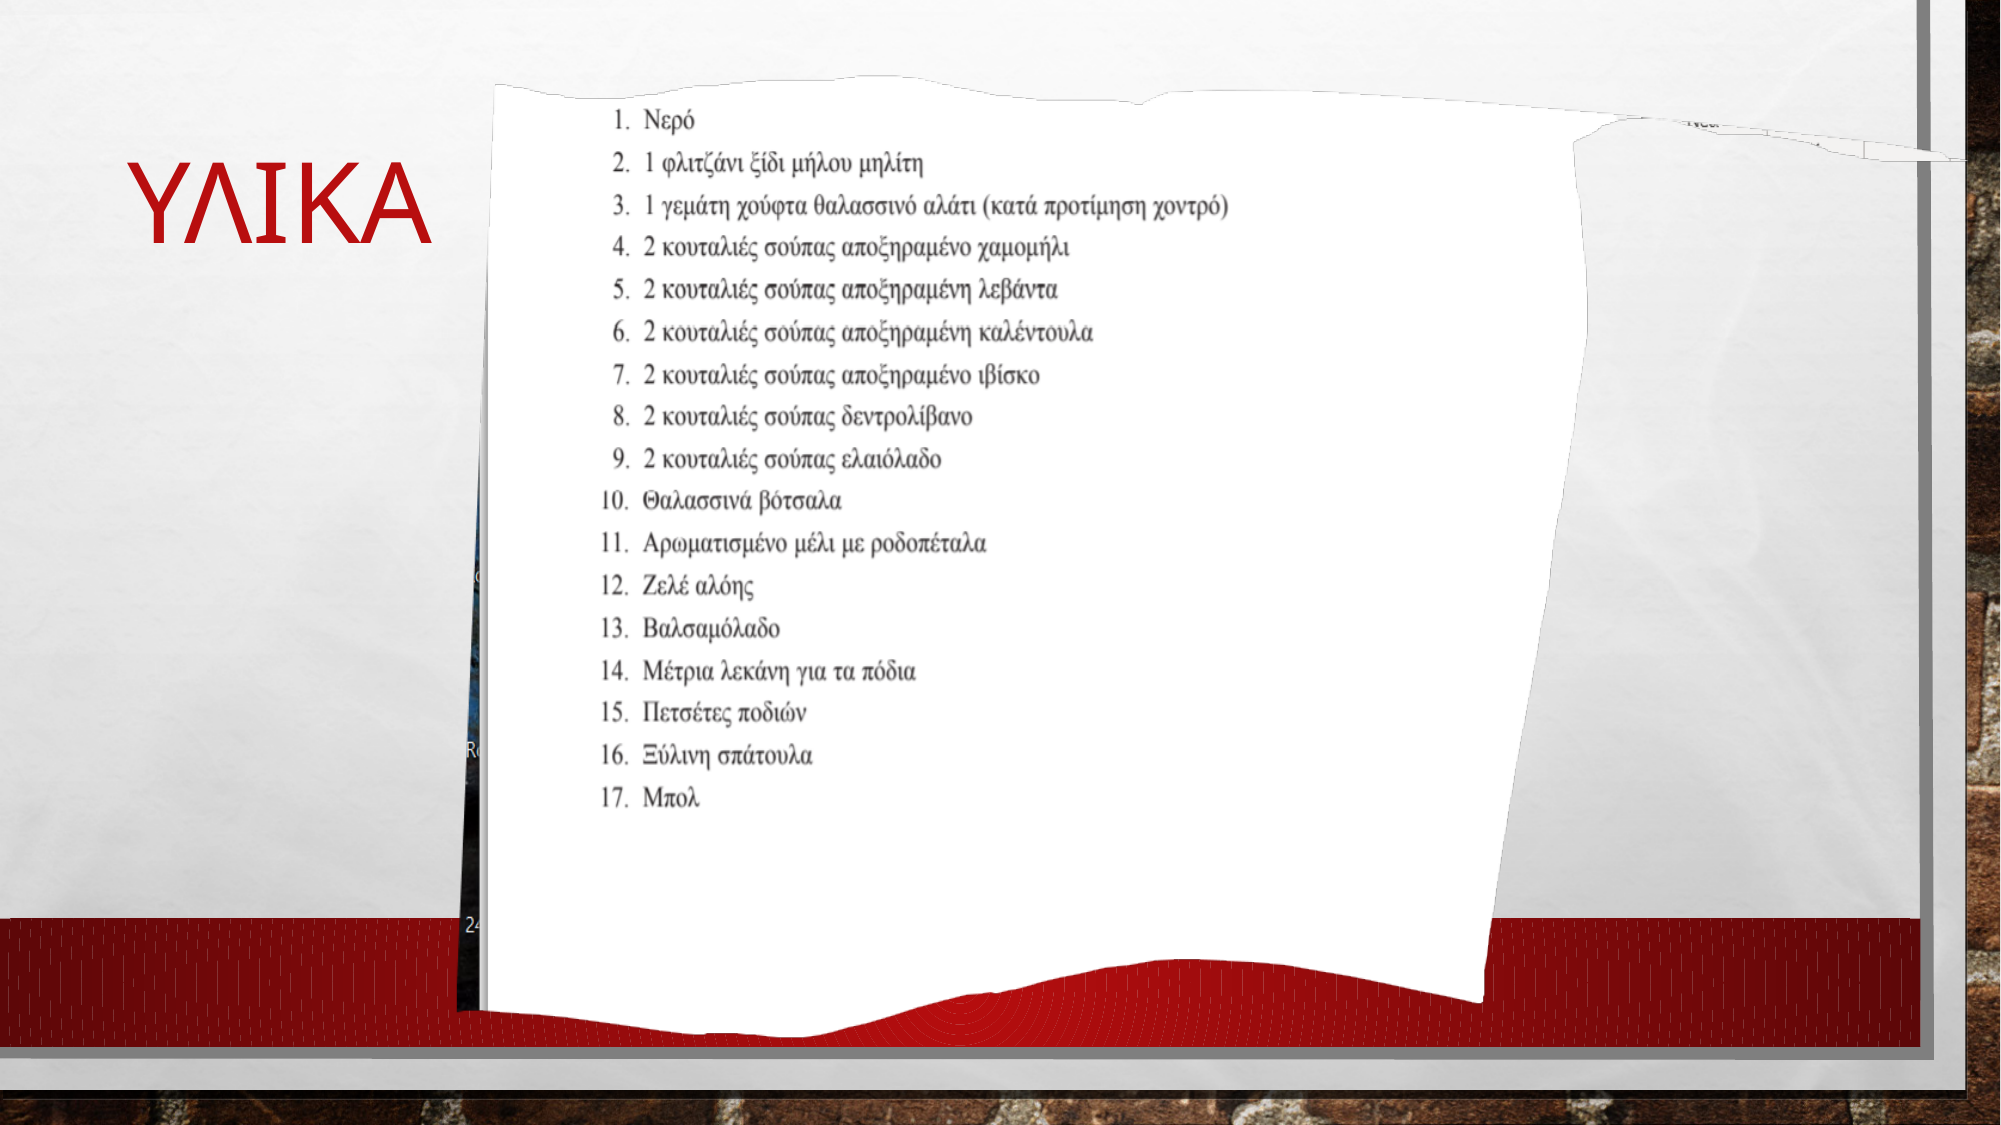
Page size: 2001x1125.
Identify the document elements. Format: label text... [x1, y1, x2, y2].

picture [451, 69, 2000, 1045]
title υλικα [112, 112, 451, 302]
